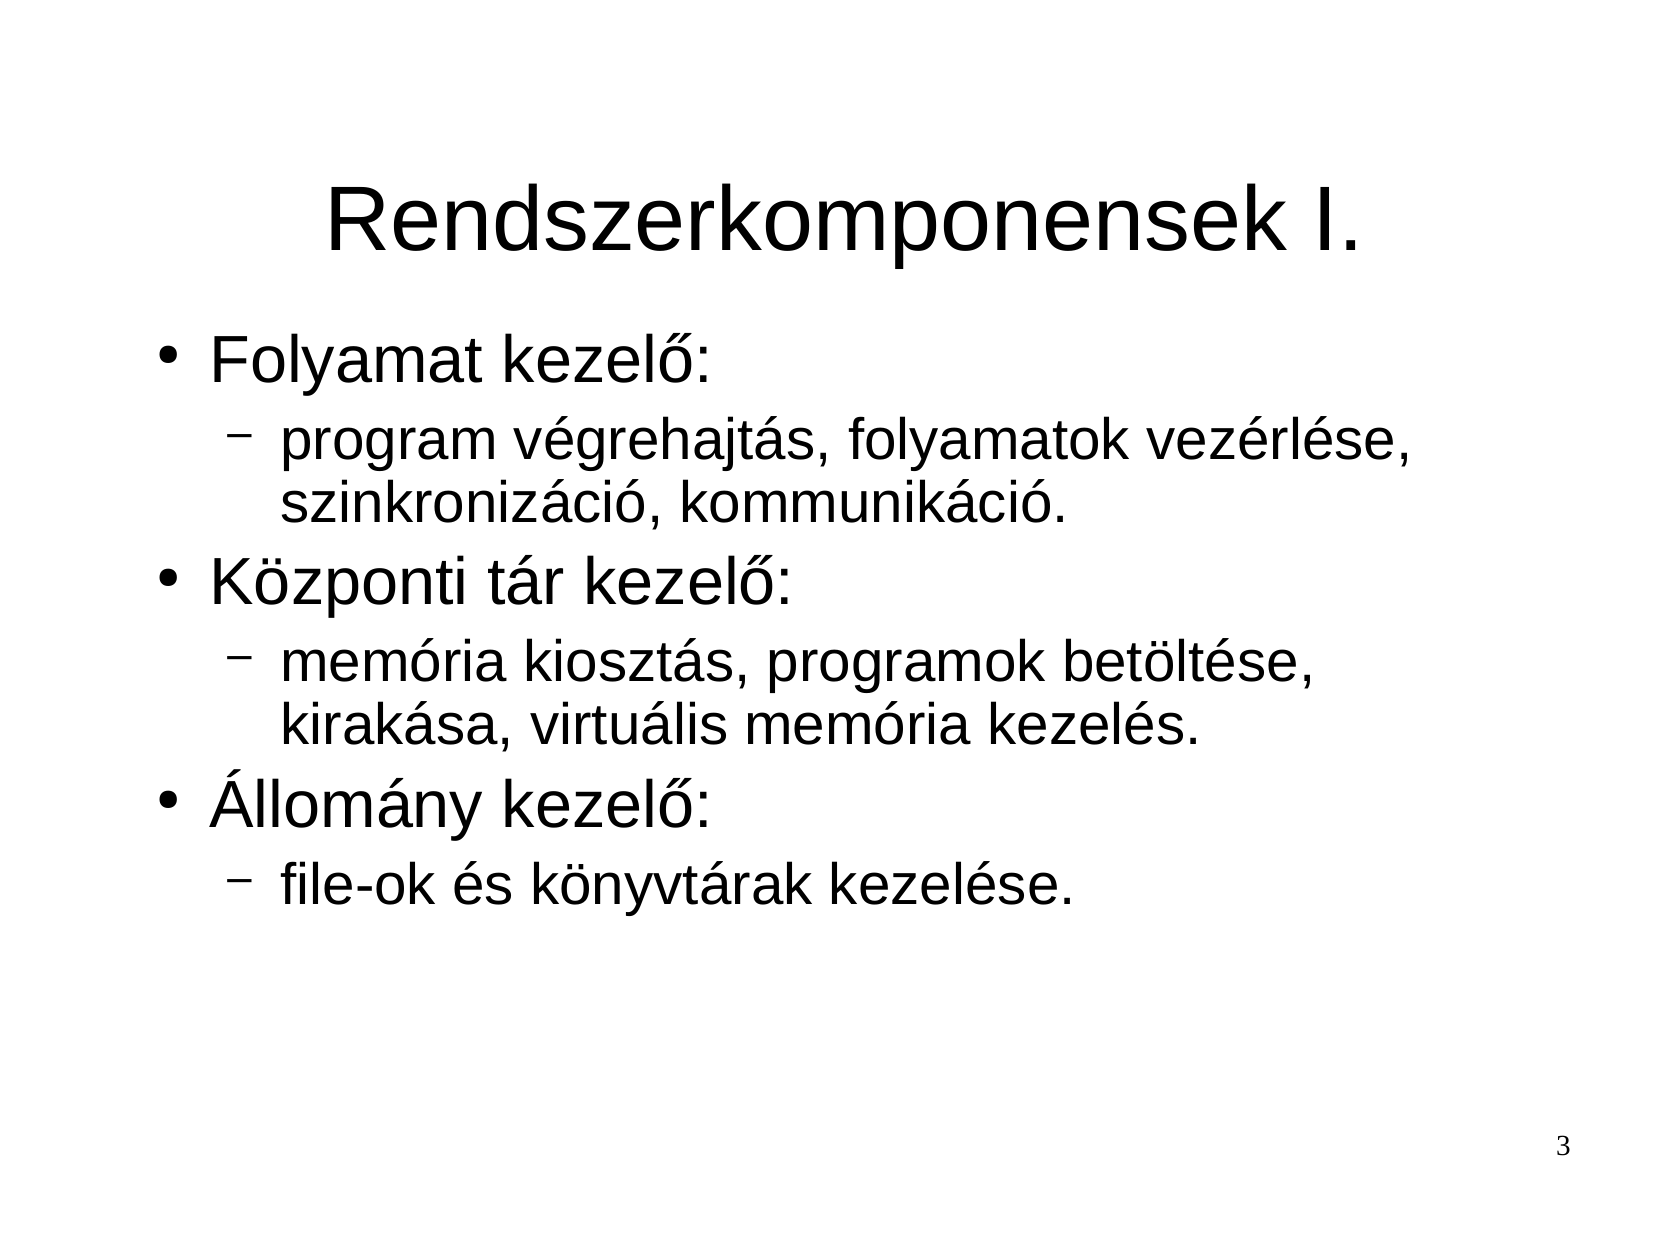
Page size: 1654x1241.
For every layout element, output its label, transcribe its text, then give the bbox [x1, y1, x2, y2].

list Folyamat kezelő: program végrehajtás, folyamatok vezérlése, szinkronizáció, kommunikáció. Központi tár kezelő: memória kiosztás, programok betöltése, kirakása, virtuális memória kezelés. Állomány kezelő: file-ok és könyvtárak kezelése. [124, 316, 1530, 1117]
title Rendszerkomponensek I. [124, 110, 1530, 316]
